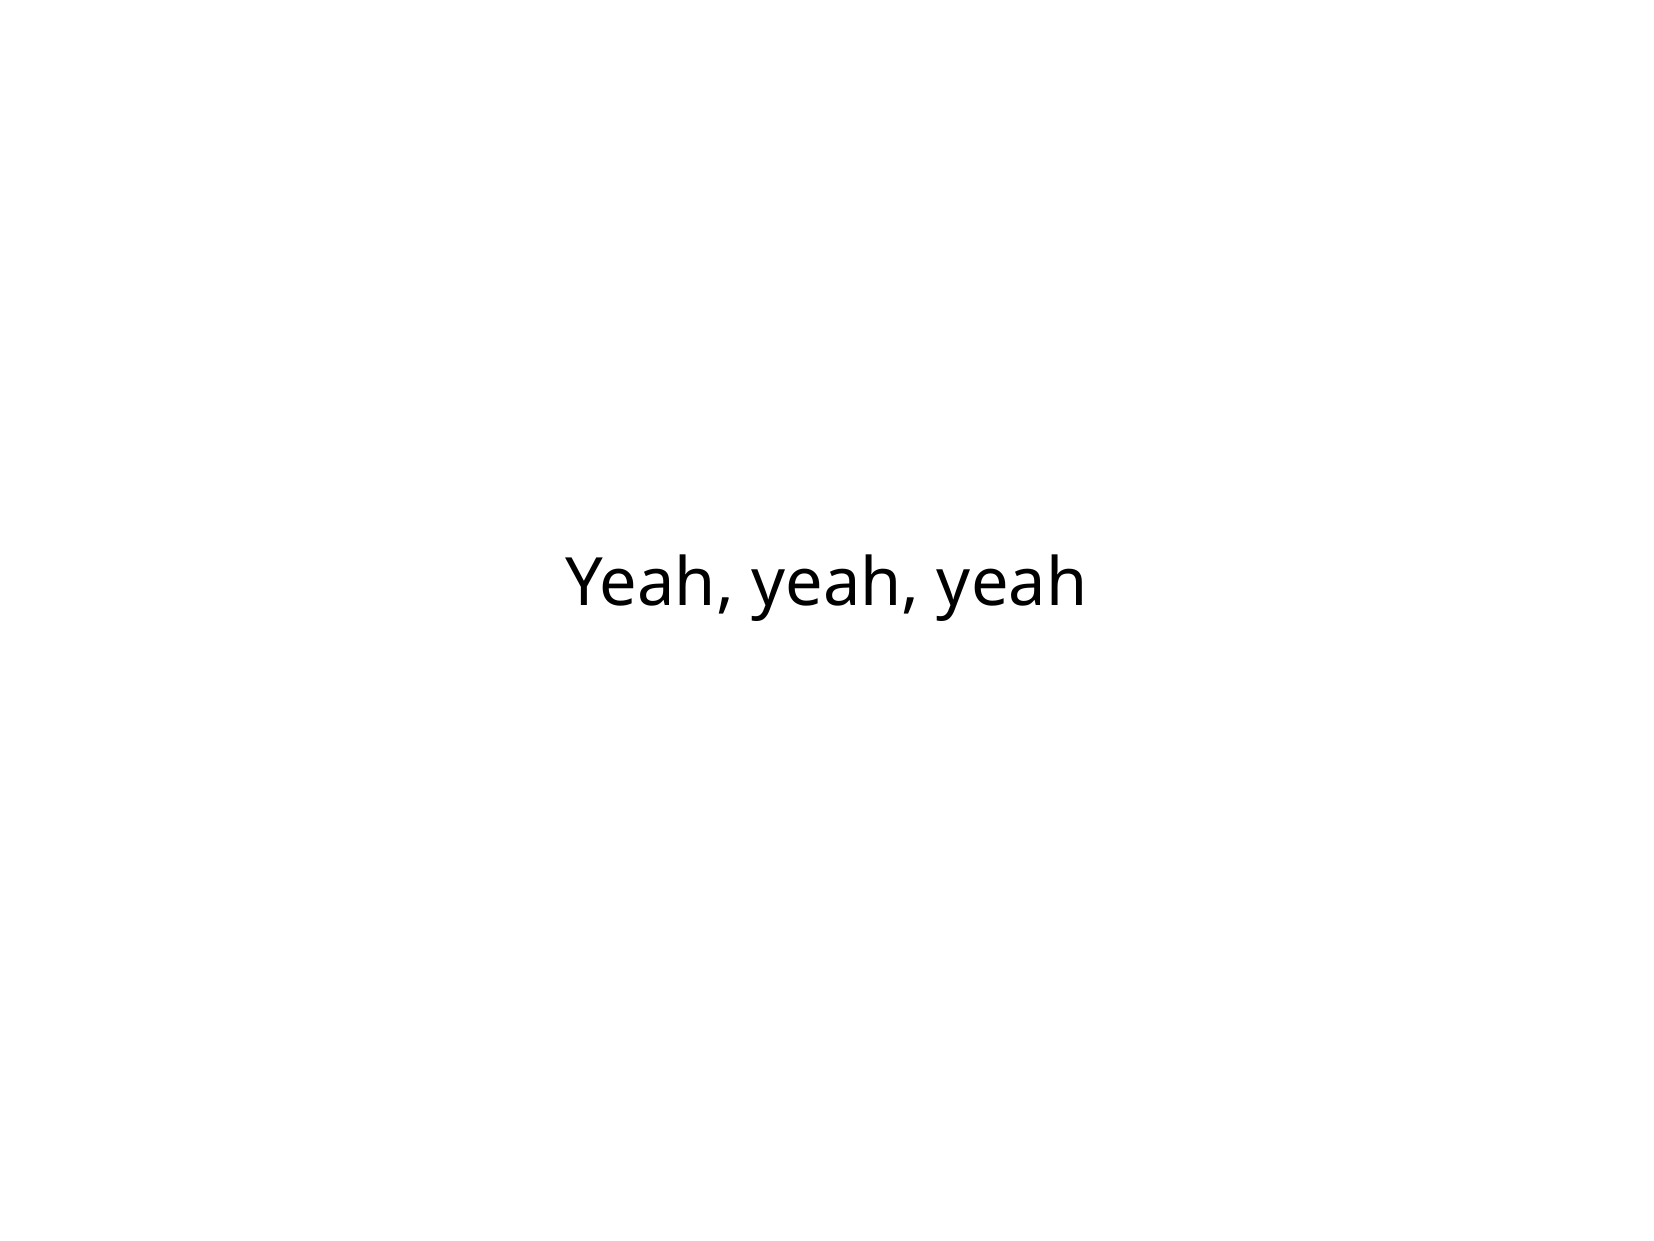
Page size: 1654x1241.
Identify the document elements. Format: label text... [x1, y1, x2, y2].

subtitle Yeah, yeah, yeah [82, 49, 1571, 1109]
